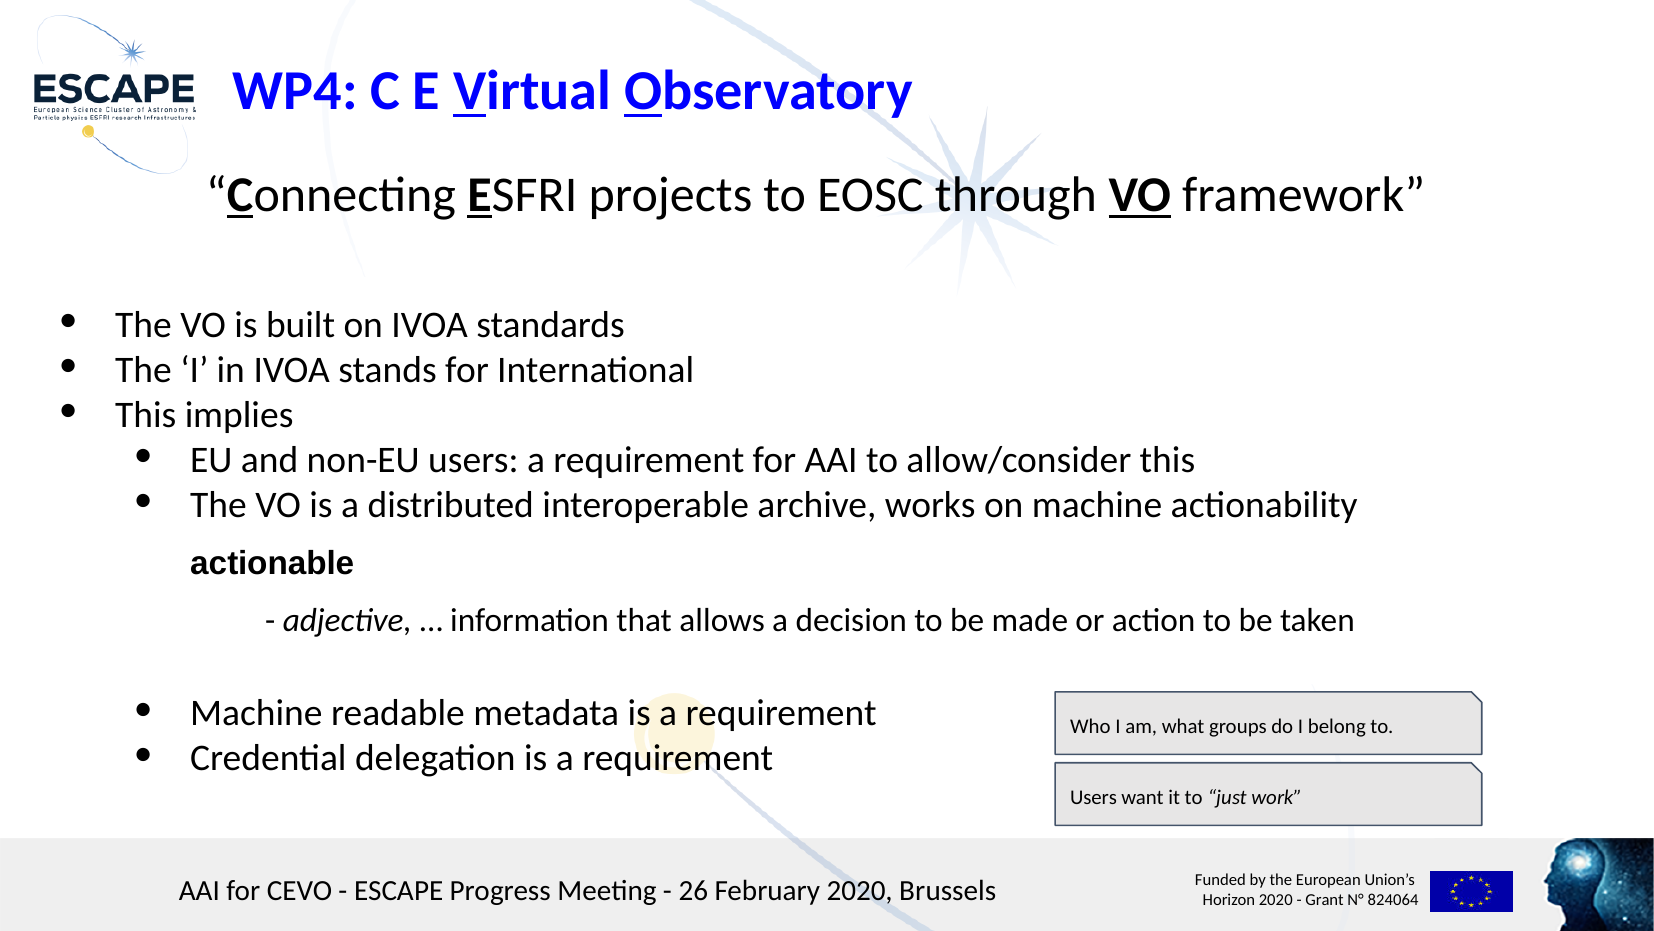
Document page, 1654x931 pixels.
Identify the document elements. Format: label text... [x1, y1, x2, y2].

list “Connecting ESFRI projects to EOSC through VO framework” The VO is built on IVOA standards The ‘I’ in IVOA stands for International This implies EU and non-EU users: a requirement for AAI to allow/consider this The VO is a distributed interoperable archive, works on machine actionability actionable - adjective, … information that allows a decision to be made or action to be taken Machine readable metadata is a requirement Credential delegation is a requirement [28, 155, 1603, 778]
title WP4: C E Virtual Observatory [221, 21, 1540, 155]
text_box Who I am, what groups do I belong to. [1055, 691, 1482, 755]
text_box Users want it to “just work” [1055, 762, 1482, 826]
picture [0, 0, 1654, 931]
